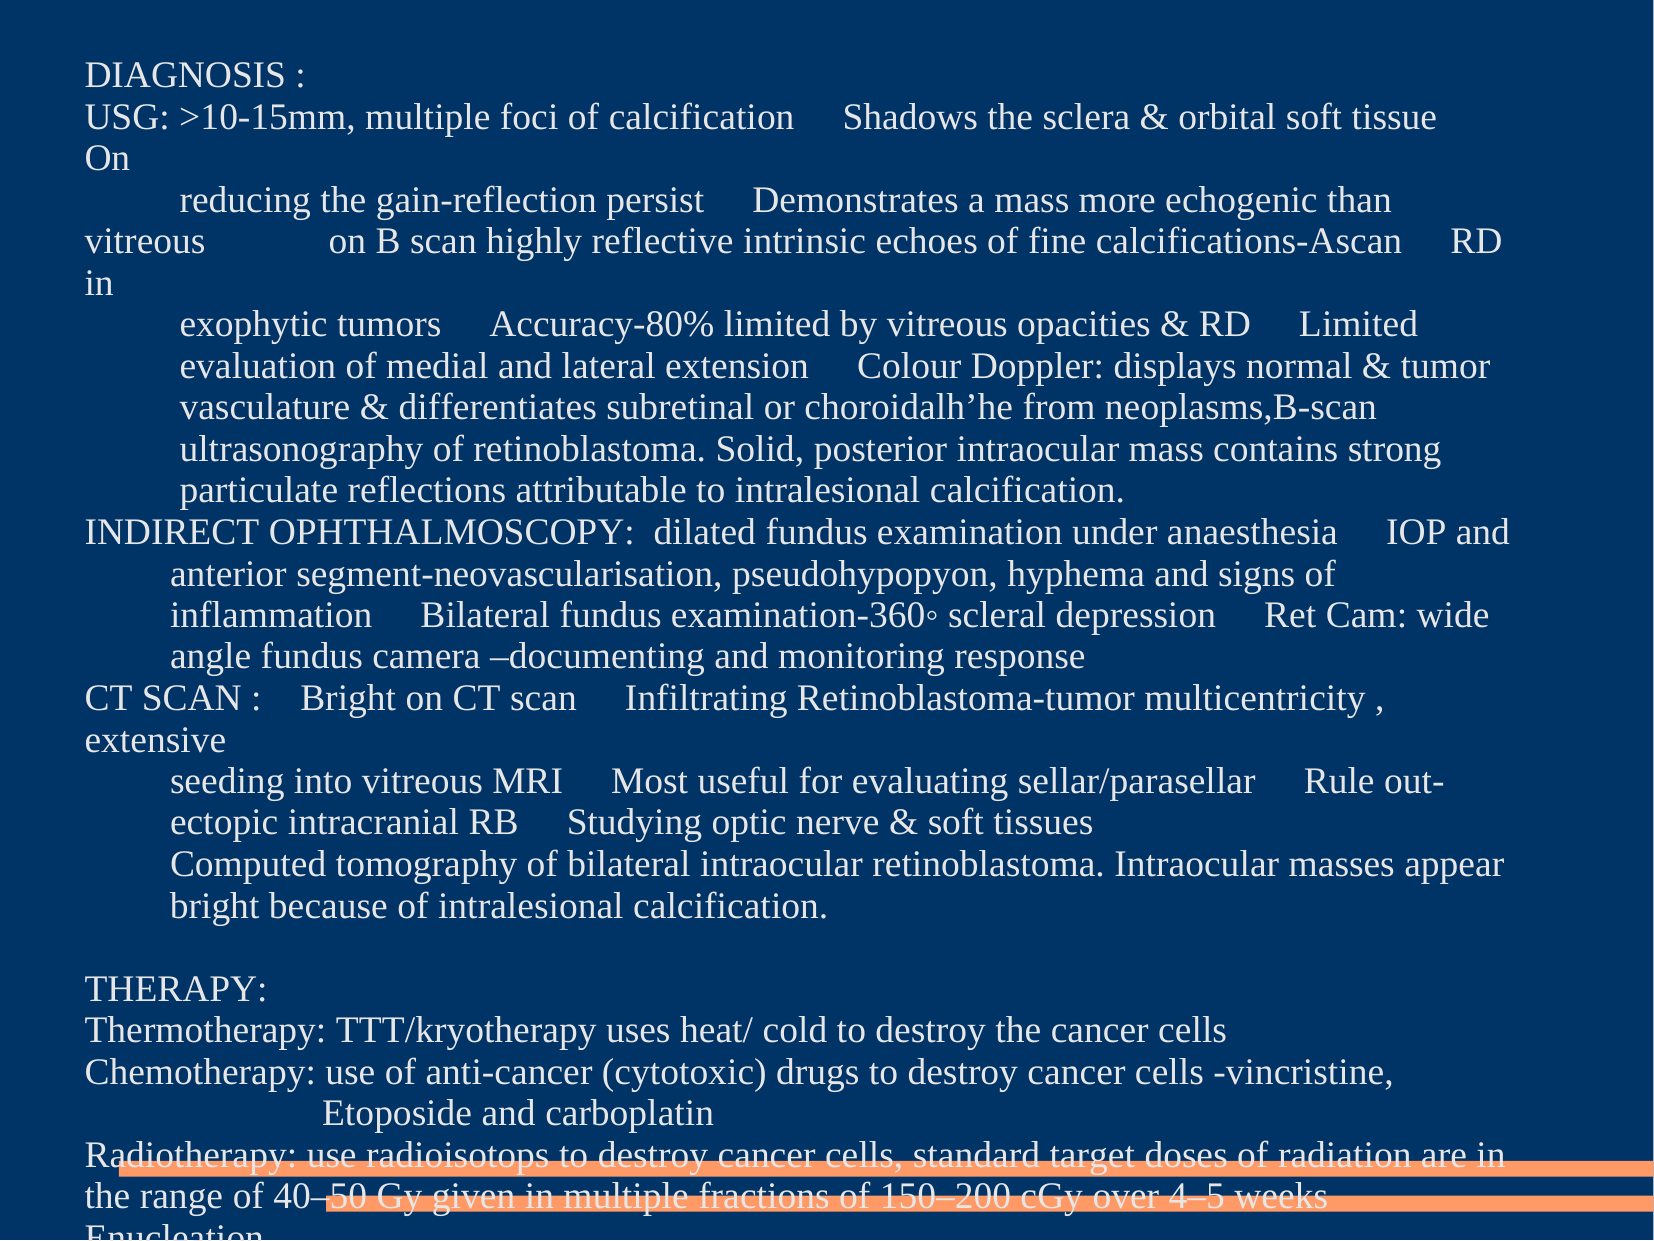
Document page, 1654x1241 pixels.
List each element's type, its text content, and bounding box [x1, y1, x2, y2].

list DIAGNOSIS : USG: >10-15mm, multiple foci of calcification  Shadows the sclera & orbital soft tissue  On reducing the gain-reflection persist  Demonstrates a mass more echogenic than vitreous on B scan highly reflective intrinsic echoes of fine calcifications-Ascan  RD in exophytic tumors  Accuracy-80% limited by vitreous opacities & RD  Limited evaluation of medial and lateral extension  Colour Doppler: displays normal & tumor vasculature & differentiates subretinal or choroidalh’he from neoplasms,B-scan ultrasonography of retinoblastoma. Solid, posterior intraocular mass contains strong particulate reflections attributable to intralesional calcification. INDIRECT OPHTHALMOSCOPY: dilated fundus examination under anaesthesia  IOP and anterior segment-neovascularisation, pseudohypopyon, hyphema and signs of inflammation  Bilateral fundus examination-360◦ scleral depression  Ret Cam: wide angle fundus camera –documenting and monitoring response CT SCAN : Bright on CT scan  Infiltrating Retinoblastoma-tumor multicentricity , extensive seeding into vitreous MRI  Most useful for evaluating sellar/parasellar  Rule out- ectopic intracranial RB  Studying optic nerve & soft tissues Computed tomography of bilateral intraocular retinoblastoma. Intraocular masses appear bright because of intralesional calcification. THERAPY: Thermotherapy: TTT/kryotherapy uses heat/ cold to destroy the cancer cells Chemotherapy: use of anti-cancer (cytotoxic) drugs to destroy cancer cells -vincristine, Etoposide and carboplatin Radiotherapy: use radioisotops to destroy cancer cells, standard target doses of radiation are in the range of 40–50 Gy given in multiple fractions of 150–200 cGy over 4–5 weeks Enucleation [84, 54, 1524, 1160]
